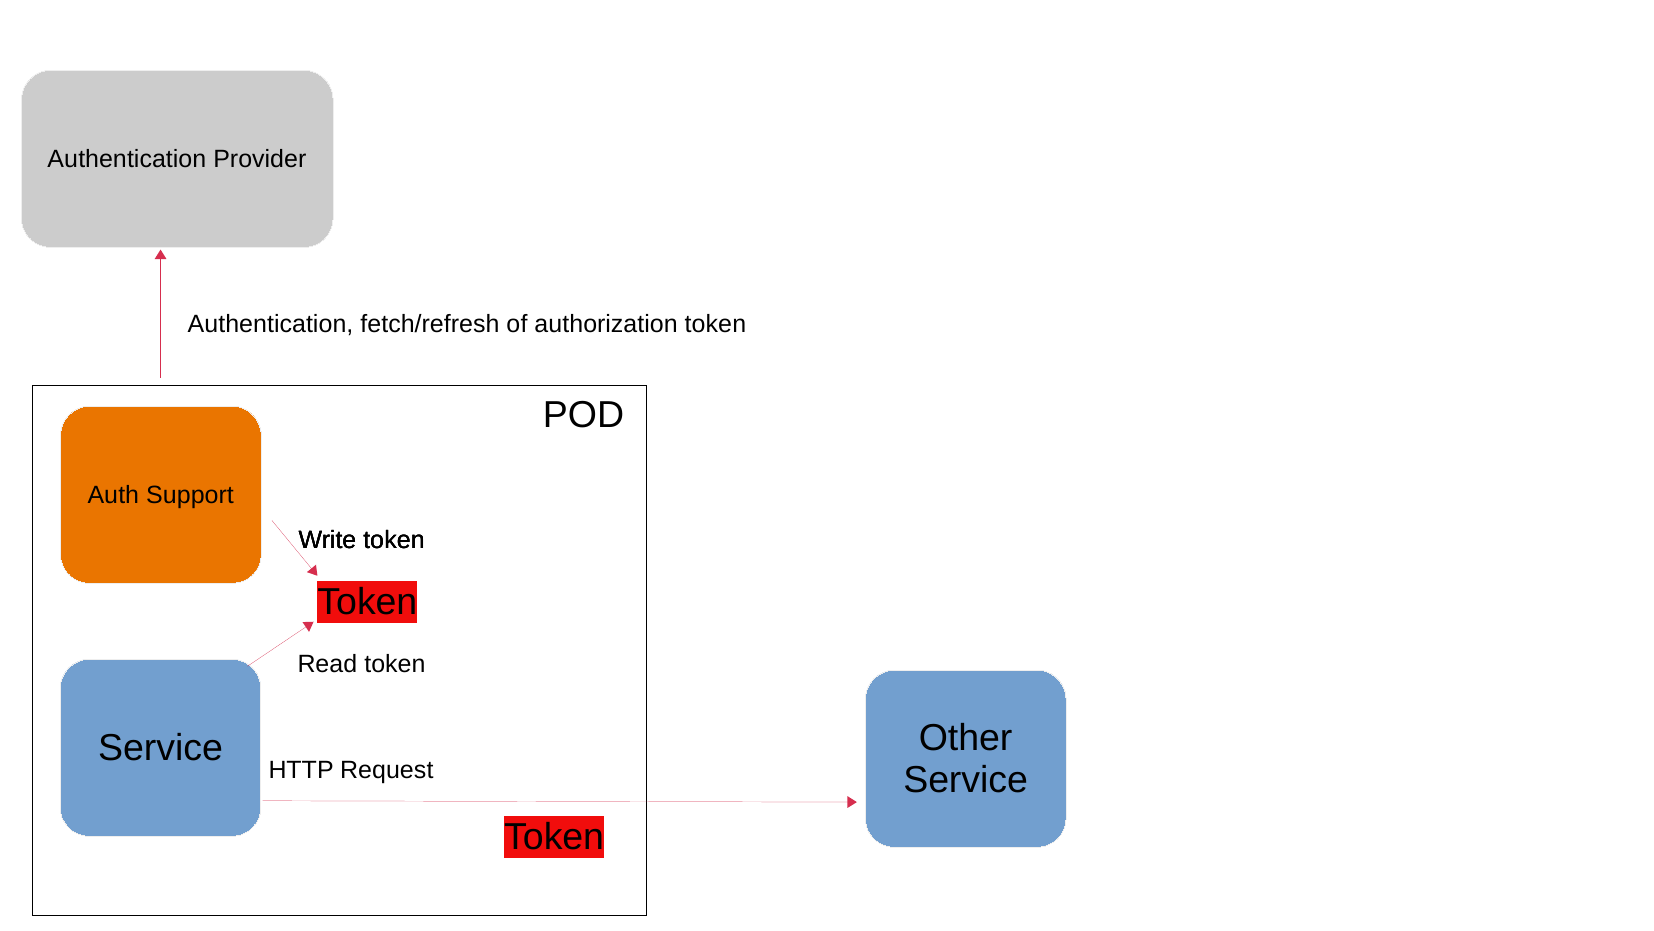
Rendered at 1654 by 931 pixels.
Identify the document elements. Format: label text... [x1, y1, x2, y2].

text_box Other Service [865, 670, 1067, 848]
text_box Authentication Provider [21, 70, 334, 248]
text_box HTTP Request [253, 748, 449, 793]
text_box Read token [282, 642, 441, 688]
text_box Service [60, 659, 261, 837]
text_box POD [488, 386, 678, 461]
text_box Token [302, 573, 433, 642]
text_box Authentication, fetch/refresh of authorization token [172, 302, 763, 347]
text_box Write token [283, 518, 440, 564]
text_box Token [489, 808, 620, 908]
text_box Auth Support [60, 406, 262, 584]
